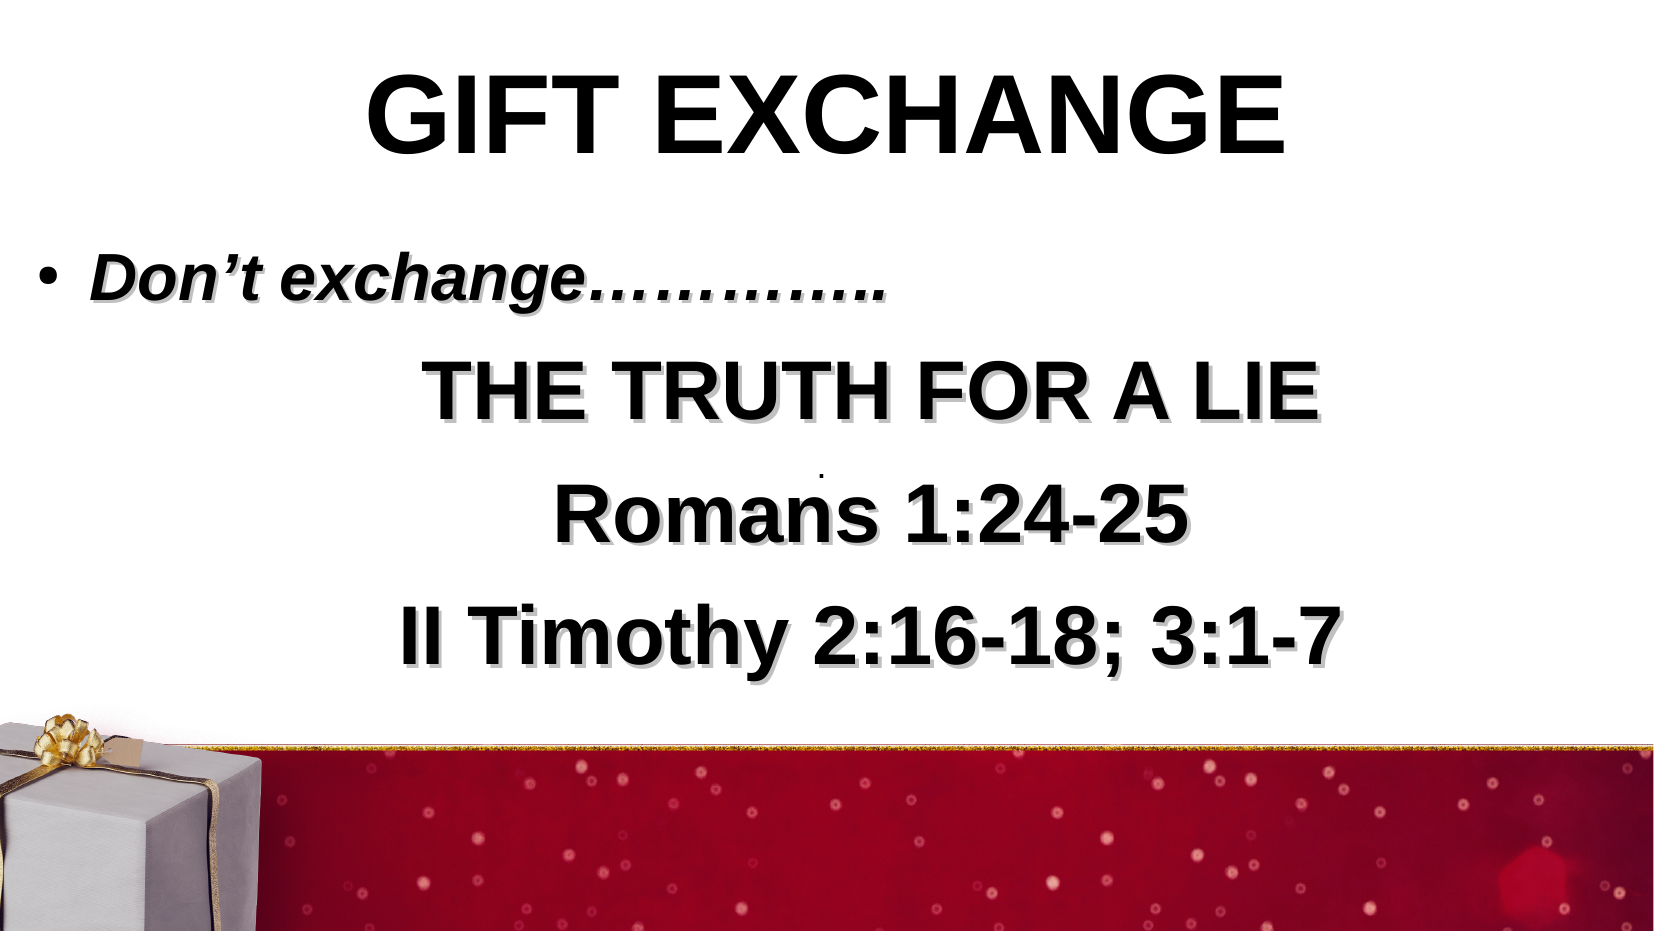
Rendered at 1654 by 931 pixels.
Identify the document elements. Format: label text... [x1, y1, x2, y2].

list Don’t exchange………….. THE TRUTH FOR A LIE Romans 1:24-25 II Timothy 2:16-18; 3:1-7 [18, 240, 1654, 931]
title GIFT EXCHANGE [82, 37, 1571, 193]
picture [0, 0, 1654, 931]
